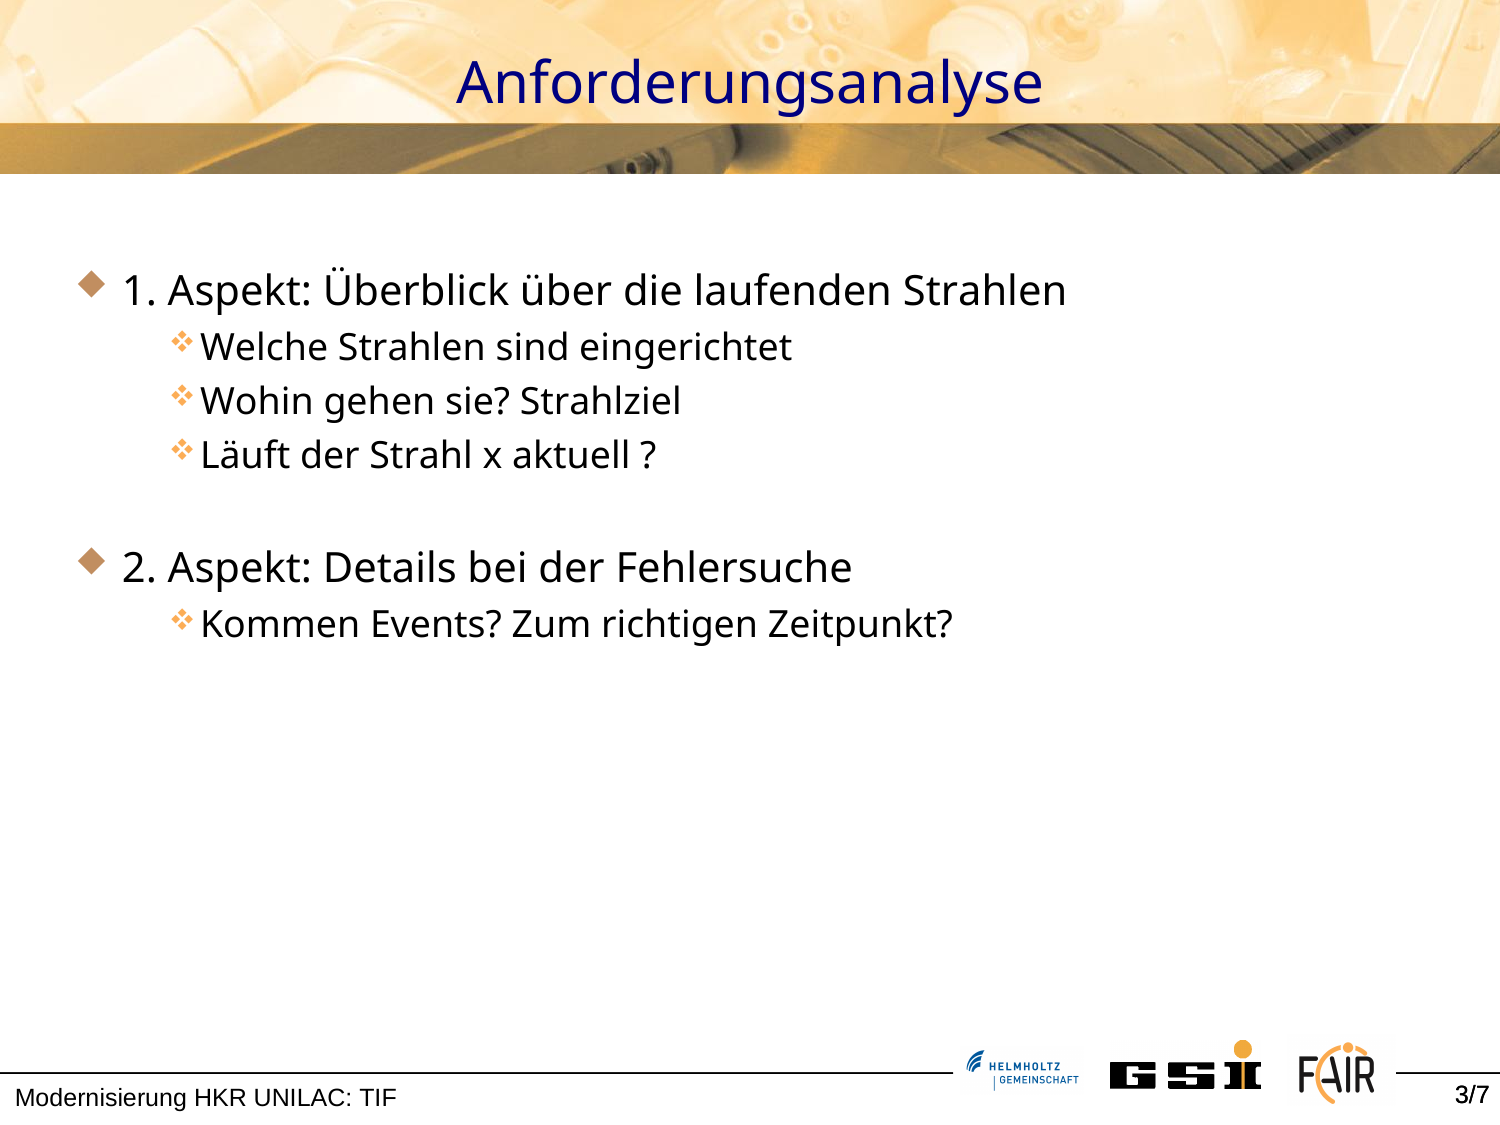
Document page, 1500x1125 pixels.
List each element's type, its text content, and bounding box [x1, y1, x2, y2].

title Anforderungsanalyse [75, 0, 1425, 174]
list 1. Aspekt: Überblick über die laufenden Strahlen Welche Strahlen sind eingerichtet Wohin gehen sie? Strahlziel Läuft der Strahl x aktuell ? 2. Aspekt: Details bei der Fehlersuche Kommen Events? Zum richtigen Zeitpunkt? [75, 263, 1425, 1006]
picture [1287, 1034, 1396, 1106]
picture [960, 1046, 1084, 1095]
picture [1110, 1040, 1261, 1089]
picture [0, 0, 1500, 175]
